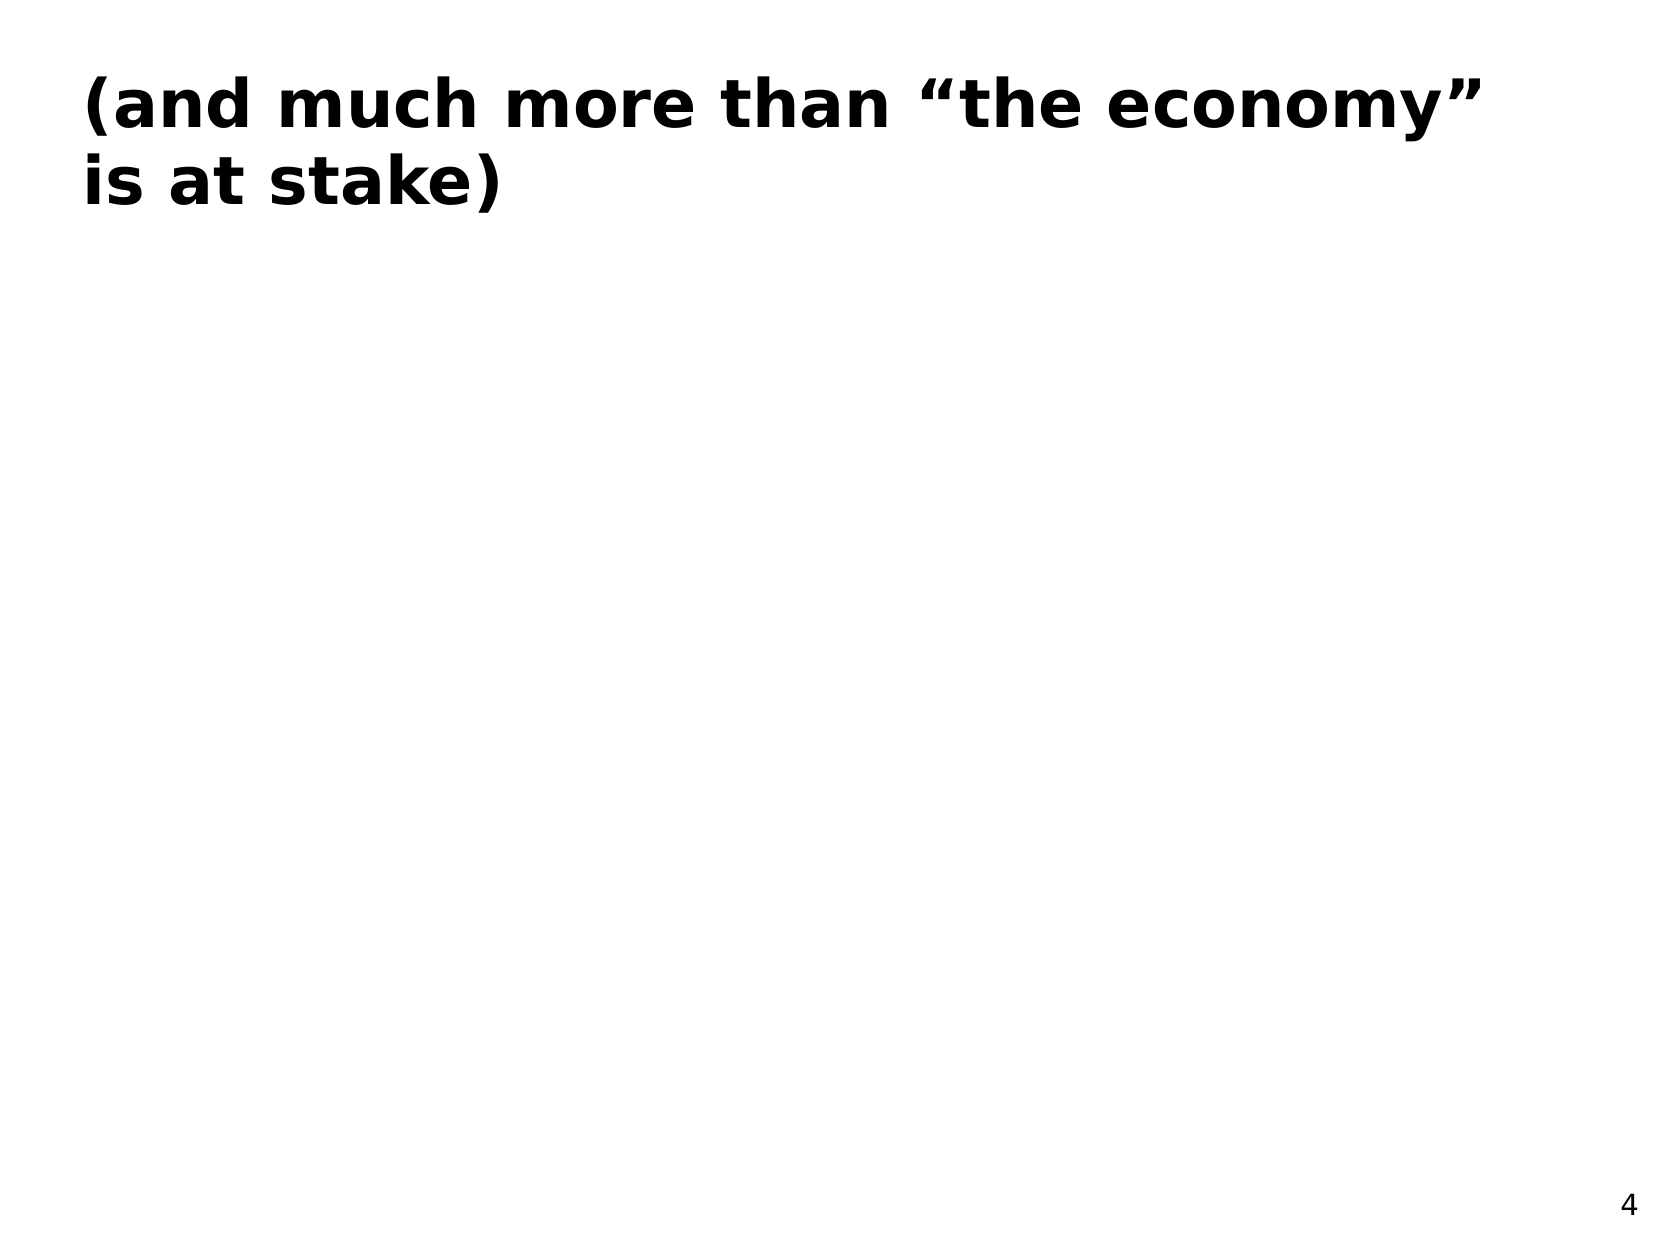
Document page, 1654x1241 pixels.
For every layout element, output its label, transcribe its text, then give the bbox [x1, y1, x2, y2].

list (and much more than “the economy” is at stake) [82, 65, 1571, 1062]
